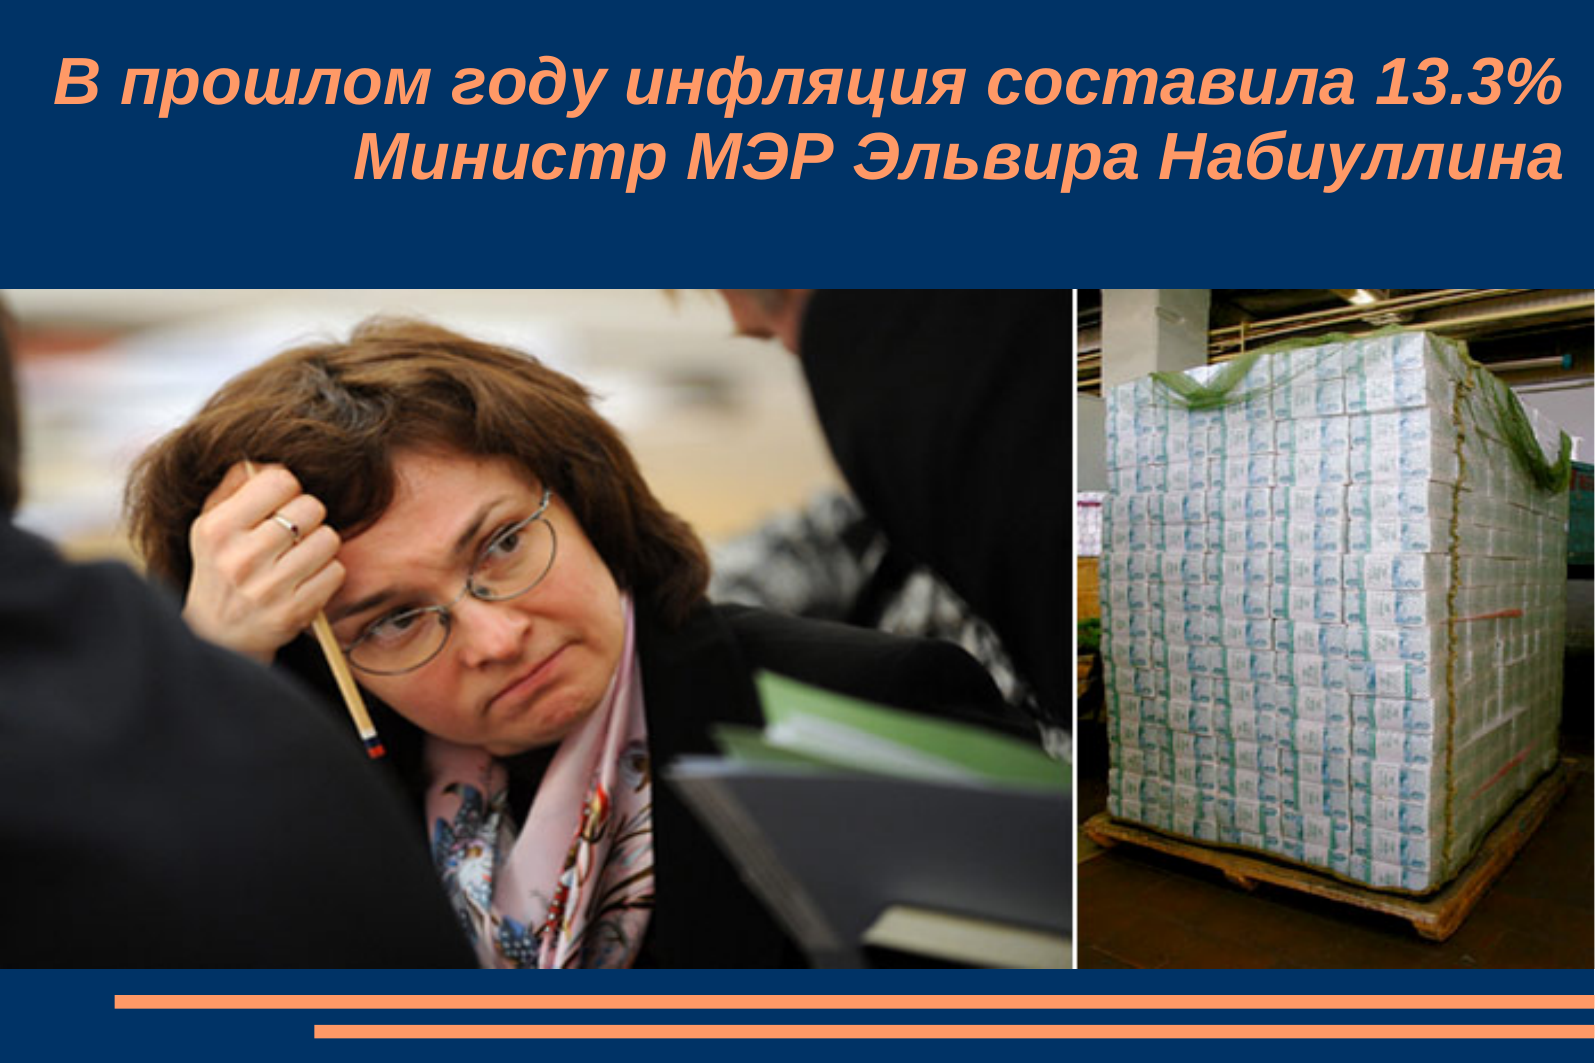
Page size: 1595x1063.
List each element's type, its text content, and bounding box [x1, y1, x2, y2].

picture [0, 289, 1595, 969]
title В прошлом году инфляция составила 13.3% Министр МЭР Эльвира Набиуллина [29, 1, 1565, 237]
